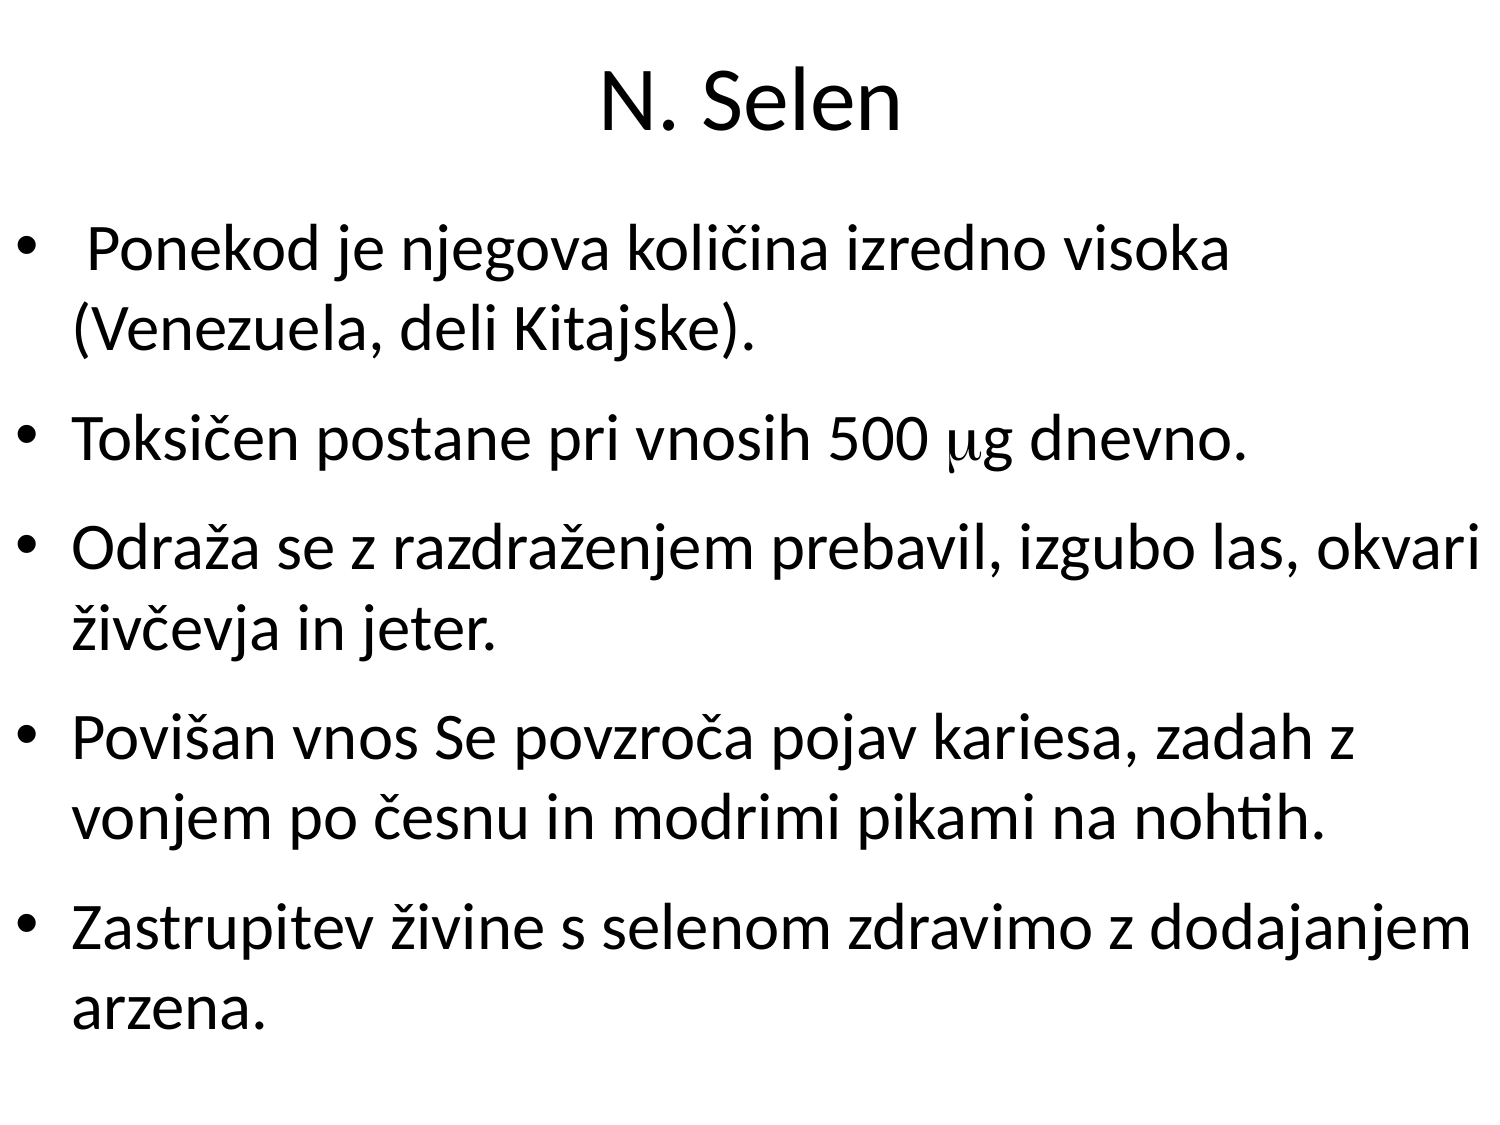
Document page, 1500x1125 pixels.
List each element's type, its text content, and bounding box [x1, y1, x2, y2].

list Ponekod je njegova količina izredno visoka (Venezuela, deli Kitajske). Toksičen postane pri vnosih 500 g dnevno. Odraža se z razdraženjem prebavil, izgubo las, okvari živčevja in jeter. Povišan vnos Se povzroča pojav kariesa, zadah z vonjem po česnu in modrimi pikami na nohtih. Zastrupitev živine s selenom zdravimo z dodajanjem arzena. [0, 196, 1500, 1125]
title N. Selen [76, 0, 1427, 188]
